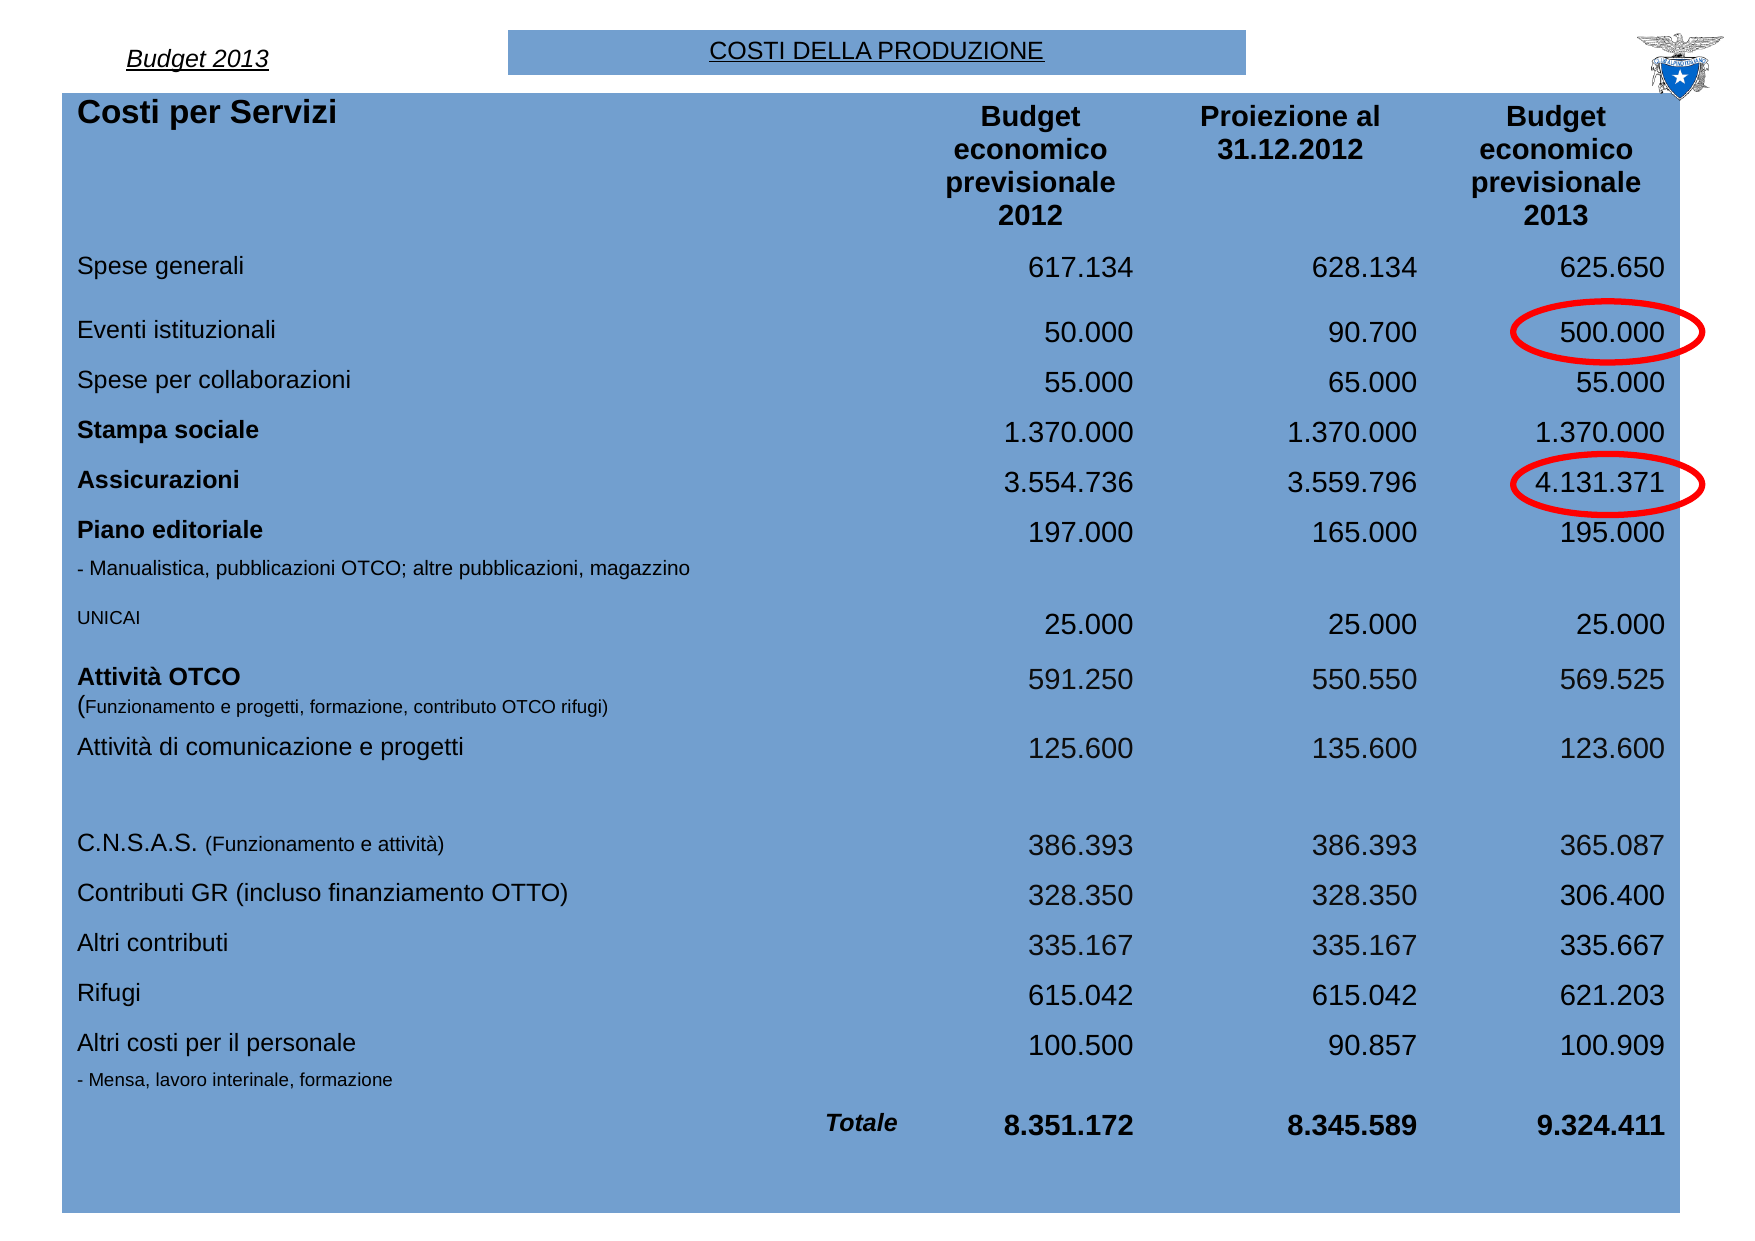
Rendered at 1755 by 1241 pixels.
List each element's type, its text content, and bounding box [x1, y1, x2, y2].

table_cell 335.167 [913, 921, 1149, 971]
table_cell Spese per collaborazioni [62, 358, 913, 408]
table_cell UNICAI [62, 600, 913, 655]
table_cell 25.000 [1432, 600, 1680, 655]
table_cell C.N.S.A.S. (Funzionamento e attività) [62, 821, 913, 871]
table_cell 1.370.000 [1432, 408, 1680, 458]
table_cell 621.203 [1432, 971, 1680, 1021]
table_cell 500.000 [1517, 308, 1680, 358]
table_cell Contributi GR (incluso finanziamento OTTO) [62, 871, 913, 921]
table_header COSTI DELLA PRODUZIONE [508, 30, 1246, 75]
table_cell 100.909 [1432, 1021, 1680, 1101]
table_header Proiezione al 31.12.2012 [1149, 93, 1432, 249]
table_cell 197.000 [913, 508, 1149, 600]
table_cell Attività di comunicazione e progetti [62, 730, 913, 821]
table_cell 9.324.411 [1432, 1101, 1680, 1213]
table_cell Totale [62, 1101, 913, 1213]
table_cell 328.350 [1149, 871, 1432, 921]
table_cell Altri contributi [62, 921, 913, 971]
table_cell Altri costi per il personale - Mensa, lavoro interinale, formazione [62, 1021, 913, 1101]
table_cell 500.000 [1432, 308, 1541, 358]
table_cell Eventi istituzionali [62, 308, 913, 358]
table_cell 3.559.796 [1149, 458, 1432, 508]
table_cell Assicurazioni [62, 458, 913, 508]
table_cell 365.087 [1432, 821, 1680, 871]
table_cell 55.000 [1432, 358, 1680, 408]
table_cell 335.667 [1432, 921, 1680, 971]
table_cell 615.042 [913, 971, 1149, 1021]
table_header Costi per Servizi [62, 93, 913, 249]
table_cell 25.000 [1149, 600, 1432, 655]
table_cell 125.600 [913, 730, 1149, 821]
table_cell 4.131.371 [1432, 458, 1542, 508]
table_cell 1.370.000 [913, 408, 1149, 458]
table_cell 617.134 [913, 249, 1149, 308]
table_cell Piano editoriale Manualistica, pubblicazioni OTCO; altre pubblicazioni, magazzino [62, 508, 913, 600]
table_cell Rifugi [62, 971, 913, 1021]
table_cell Stampa sociale [62, 408, 913, 458]
table_cell 65.000 [1149, 358, 1432, 408]
table_cell Attività OTCO (Funzionamento e progetti, formazione, contributo OTCO rifugi) [62, 655, 913, 730]
table_cell 1.370.000 [1149, 408, 1432, 458]
table_cell 90.700 [1149, 308, 1432, 358]
table_cell 195.000 [1432, 508, 1680, 600]
table_cell 165.000 [1149, 508, 1432, 600]
table_cell 8.345.589 [1149, 1101, 1432, 1213]
table_cell 328.350 [913, 871, 1149, 921]
table_cell 306.400 [1432, 871, 1680, 921]
table_cell 100.500 [913, 1021, 1149, 1101]
table_cell 591.250 [913, 655, 1149, 730]
table_cell 386.393 [1149, 821, 1432, 871]
table_cell 550.550 [1149, 655, 1432, 730]
table_header Budget economico previsionale 2013 [1432, 93, 1680, 249]
table_cell 386.393 [913, 821, 1149, 871]
table_cell 135.600 [1149, 730, 1432, 821]
table_cell 615.042 [1149, 971, 1432, 1021]
table_cell 3.554.736 [913, 458, 1149, 508]
table_cell 625.650 [1432, 249, 1680, 308]
table_cell 4.131.371 [1517, 458, 1680, 508]
table_cell Spese generali [62, 249, 913, 308]
table_cell 50.000 [913, 308, 1149, 358]
table_cell 25.000 [913, 600, 1149, 655]
table_cell 55.000 [913, 358, 1149, 408]
table_header Budget economico previsionale 2012 [913, 93, 1149, 249]
table_cell 628.134 [1149, 249, 1432, 308]
table_cell 90.857 [1149, 1021, 1432, 1101]
picture [1633, 29, 1728, 108]
table_cell 569.525 [1432, 655, 1680, 730]
table_cell 335.167 [1149, 921, 1432, 971]
text_box Budget 2013 [50, 35, 346, 82]
table_cell 123.600 [1432, 730, 1680, 821]
table_cell 8.351.172 [913, 1101, 1149, 1213]
